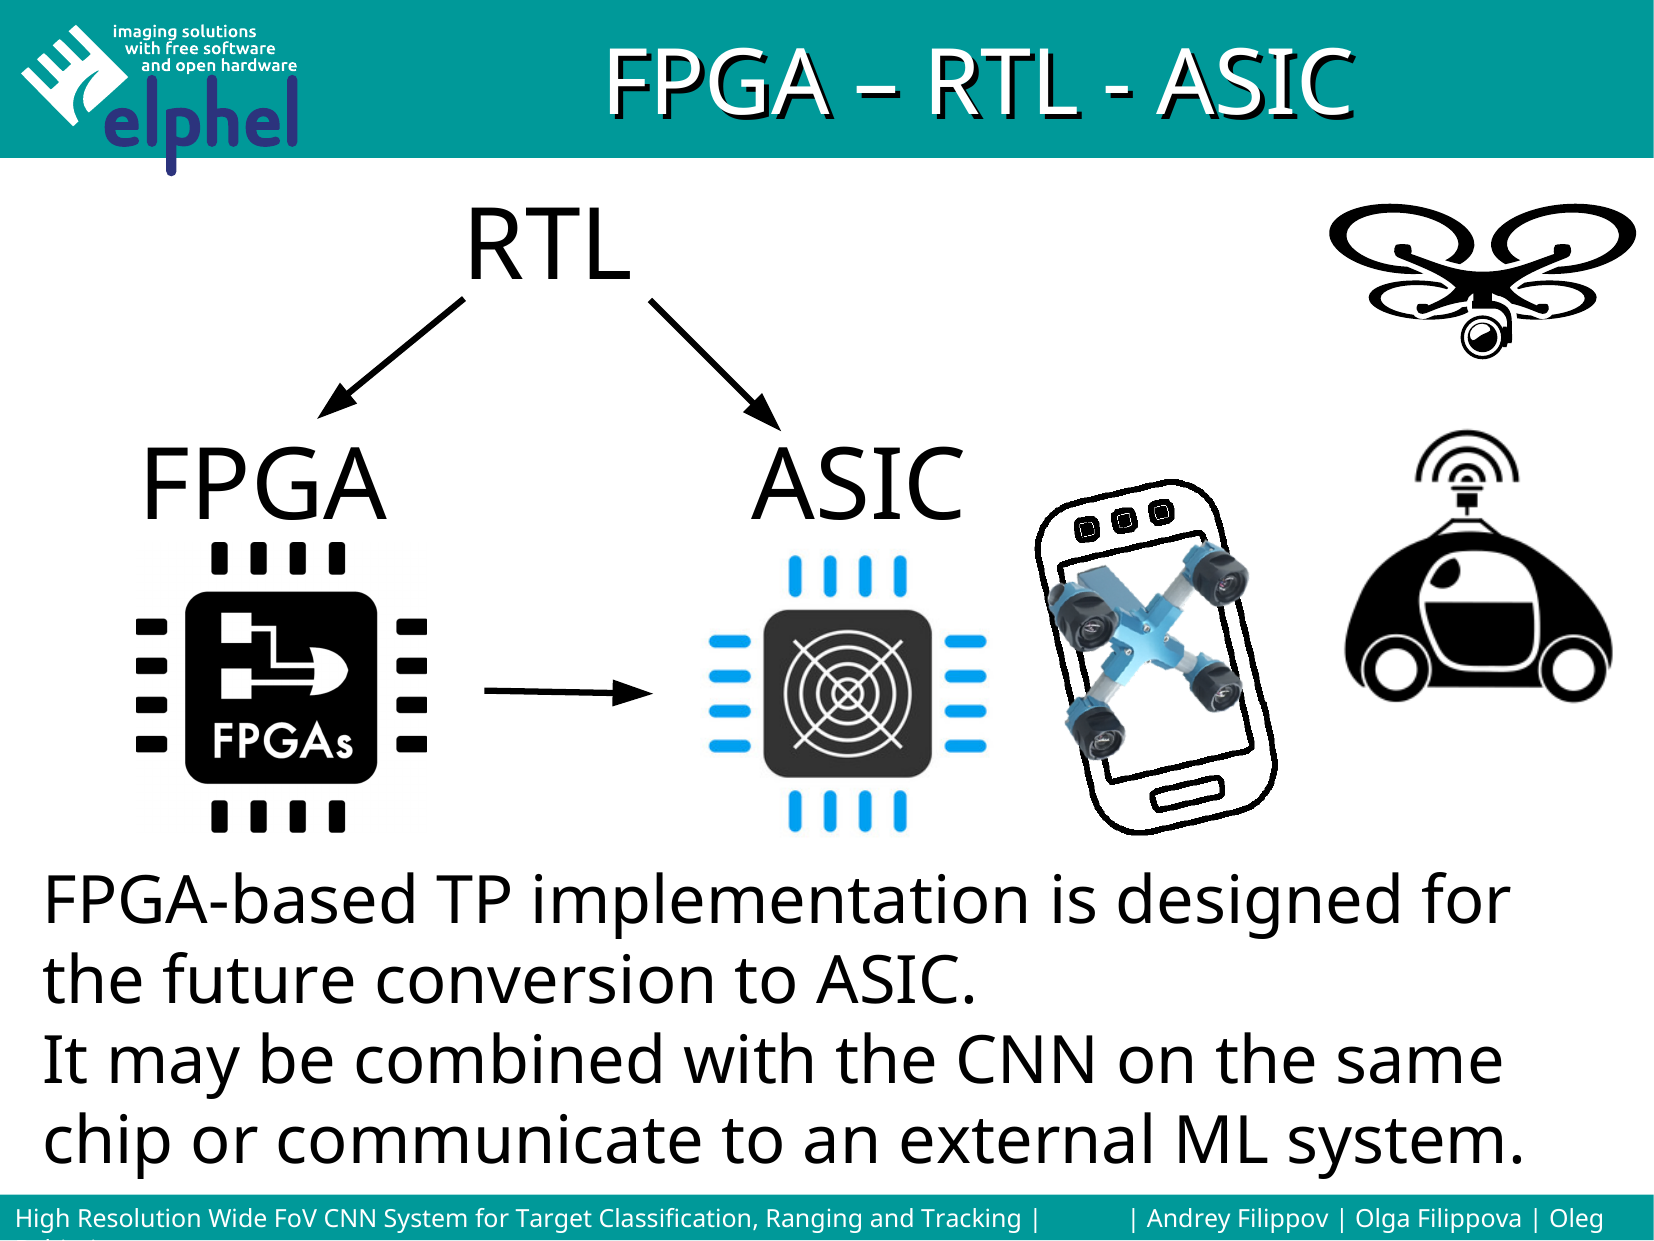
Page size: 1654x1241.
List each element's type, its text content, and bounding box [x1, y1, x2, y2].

text_box [850, 987, 917, 1058]
picture [1020, 448, 1284, 850]
picture [1327, 172, 1638, 392]
picture [1324, 407, 1638, 721]
picture [136, 542, 427, 833]
picture [700, 539, 997, 850]
title FPGA – RTL - ASIC [314, 0, 1643, 158]
text_box RTL FPGA ASIC [0, 172, 1343, 607]
text_box FPGA-based TP implementation is designed for the future conversion to ASIC. It may be combined with the CNN on the same chip or communicate to an external ML system. [27, 849, 1637, 1185]
